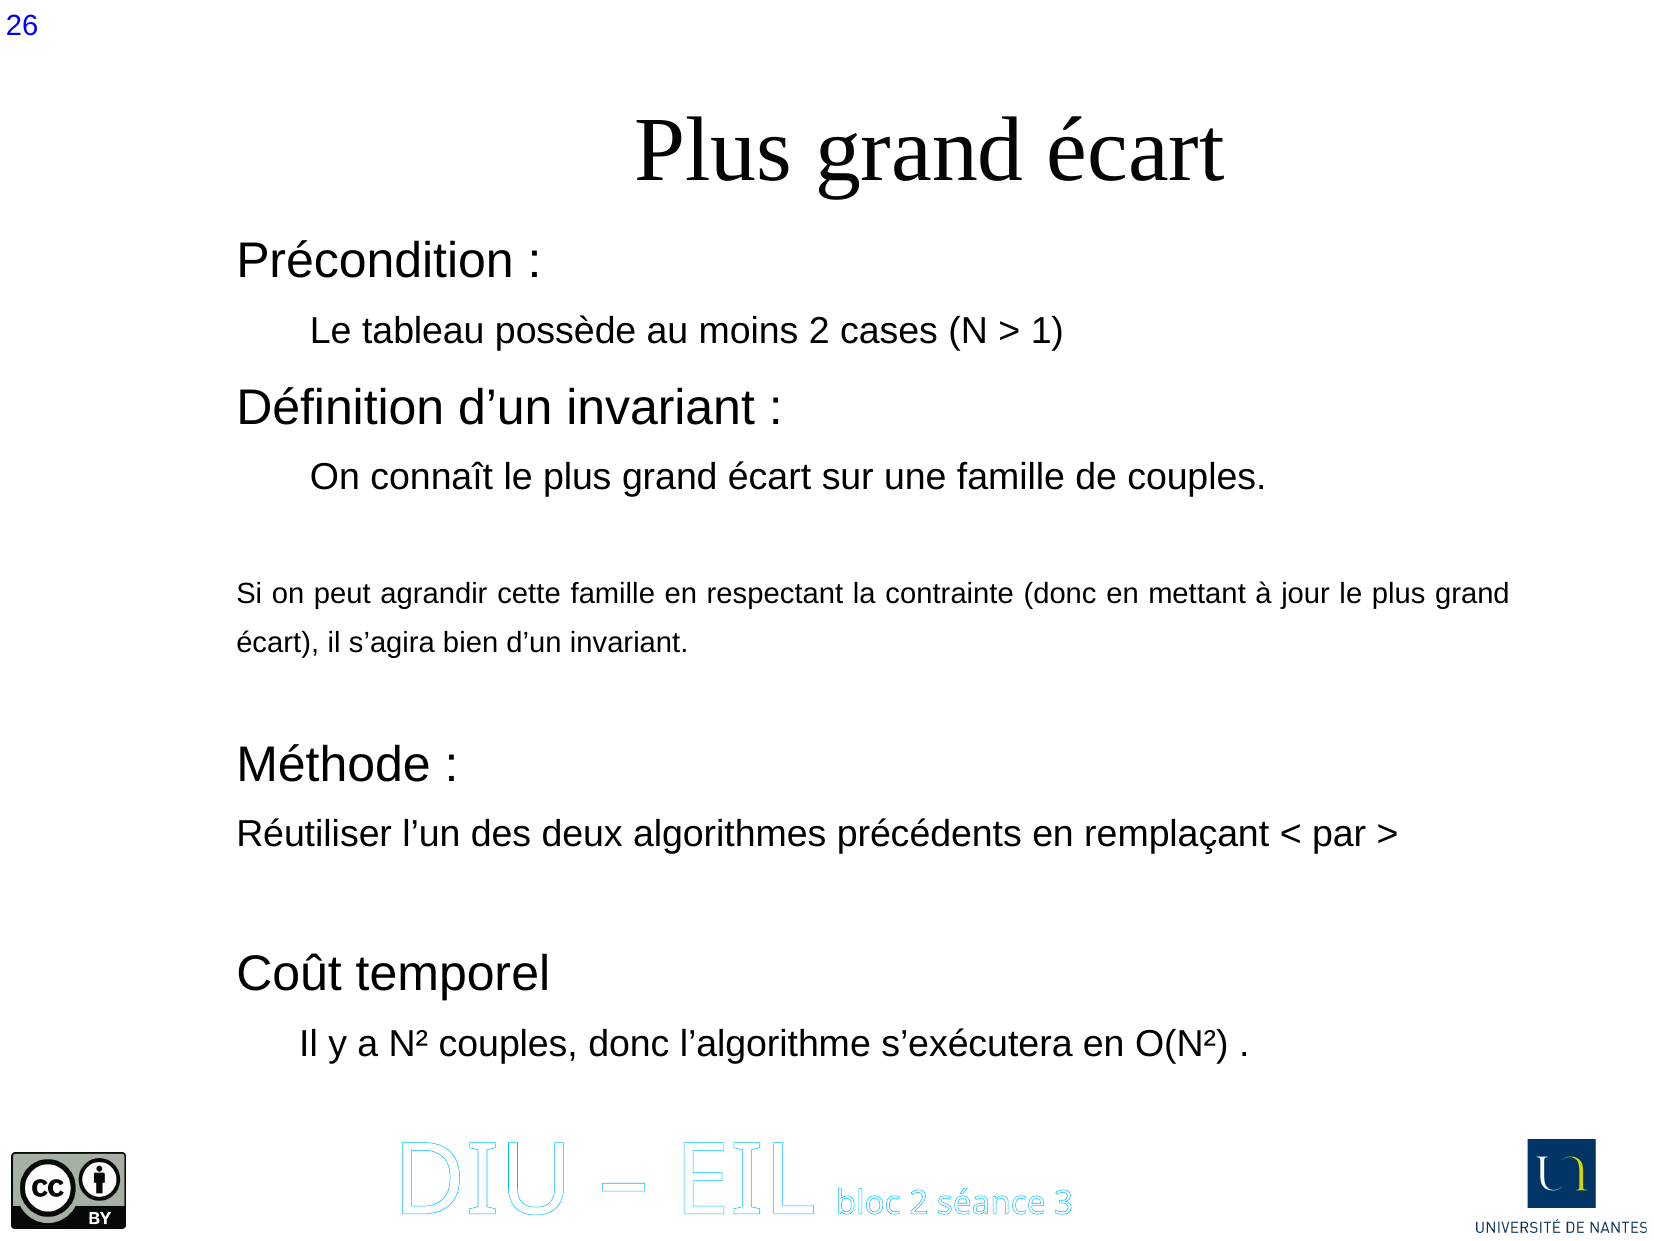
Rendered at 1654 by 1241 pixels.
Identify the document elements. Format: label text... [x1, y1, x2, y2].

picture [602, 1182, 645, 1192]
picture [1055, 1189, 1072, 1215]
picture [1476, 1139, 1647, 1233]
title Plus grand écart [265, 47, 1595, 252]
picture [910, 1189, 927, 1215]
picture [858, 1188, 863, 1215]
picture [683, 1142, 725, 1215]
subtitle Précondition : Le tableau possède au moins 2 cases (N > 1) Définition d’un invariant : On connaît le plus grand écart sur une famille de couples. Si on peut agrandir cette famille en respectant la contrainte (donc en mettant à jour le plus grand écart), il s’agira bien d’un invariant. Méthode : Réutiliser l’un des deux algorithmes précédents en remplaçant < par > Coût temporel Il y a N² couples, donc l’algorithme s’exécutera en O(N²) . [236, 204, 1512, 1072]
picture [402, 1142, 460, 1215]
picture [954, 1188, 971, 1215]
picture [886, 1195, 900, 1215]
picture [733, 1142, 761, 1215]
picture [11, 1152, 126, 1229]
picture [838, 1188, 855, 1215]
picture [866, 1195, 884, 1215]
picture [1028, 1195, 1045, 1215]
picture [773, 1142, 815, 1215]
picture [992, 1195, 1009, 1215]
picture [938, 1195, 952, 1215]
picture [508, 1142, 564, 1216]
picture [469, 1142, 496, 1215]
picture [1012, 1195, 1026, 1215]
picture [972, 1195, 988, 1215]
